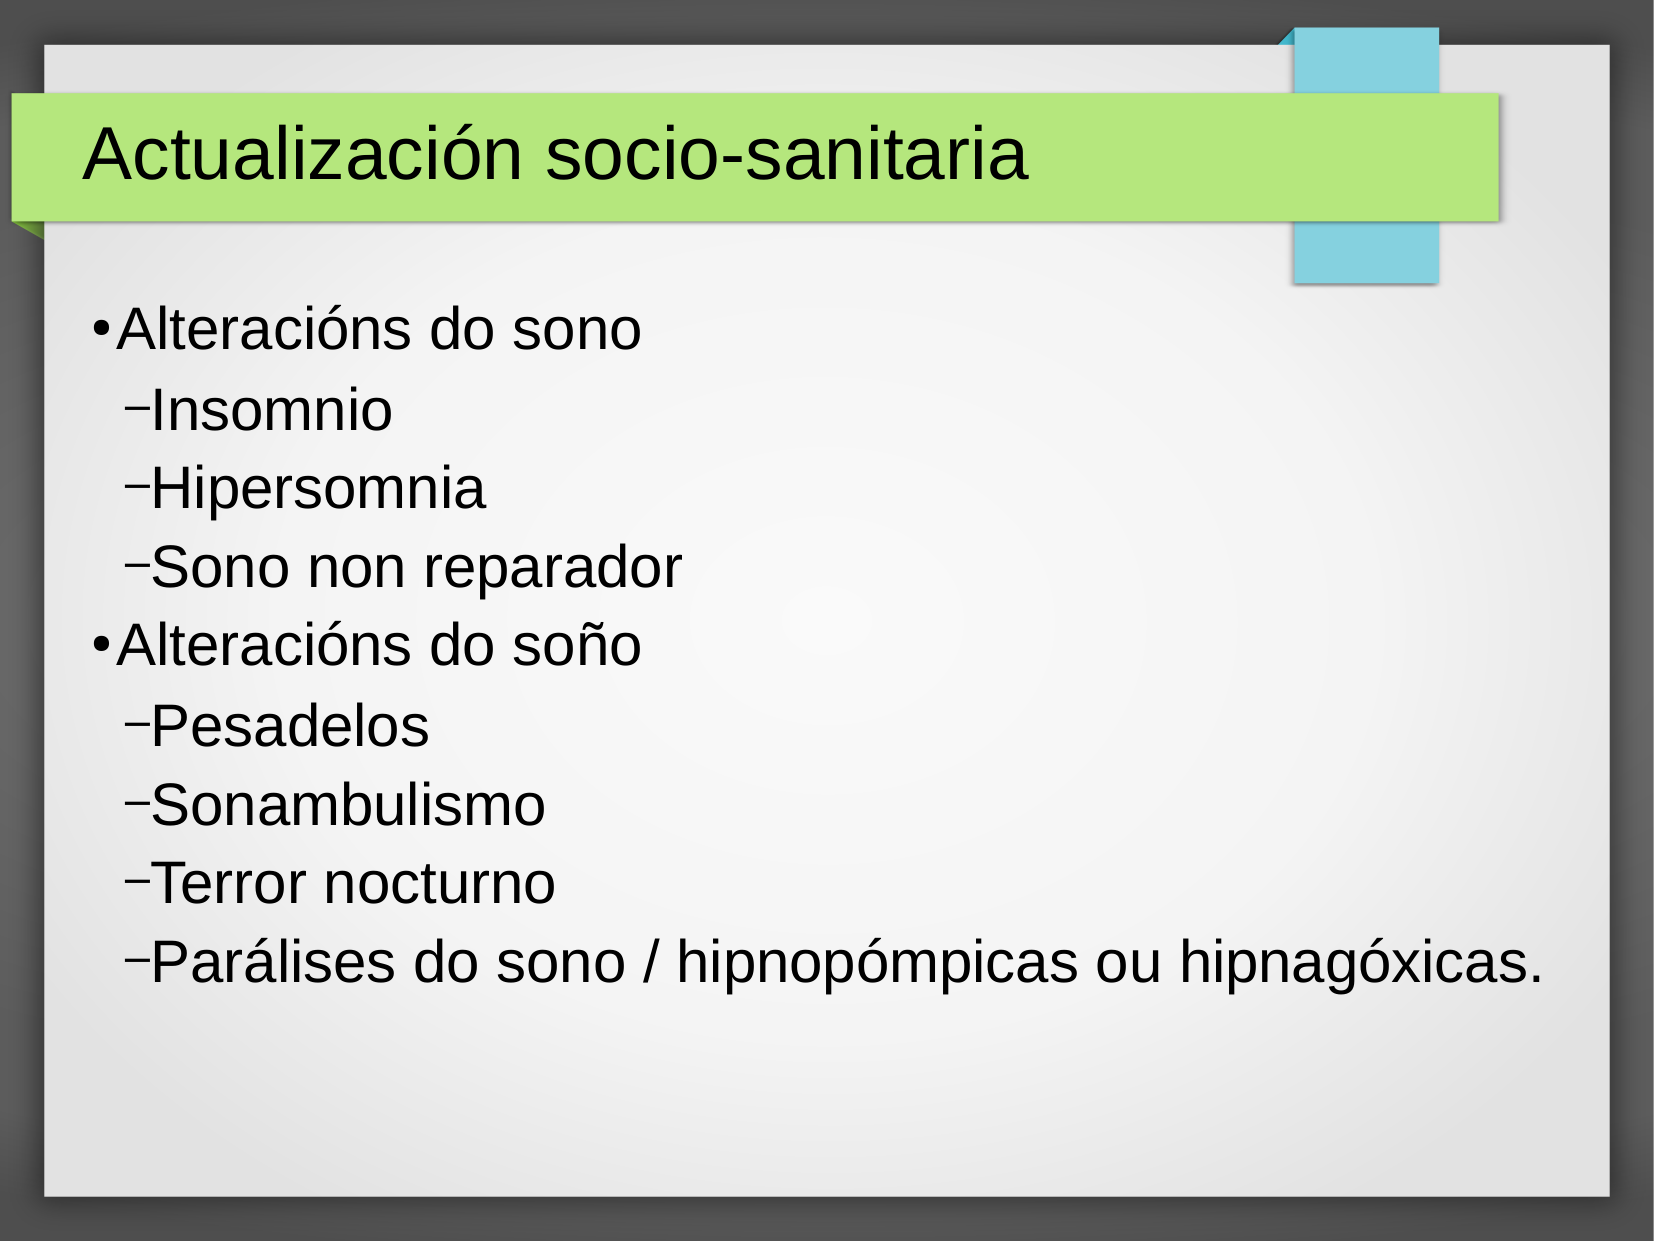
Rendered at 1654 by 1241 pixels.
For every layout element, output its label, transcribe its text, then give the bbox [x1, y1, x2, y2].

title Actualización socio-sanitaria [82, 94, 1264, 213]
list Alteracións do sono Insomnio Hipersomnia Sono non reparador Alteracións do soño Pesadelos Sonambulismo Terror nocturno Parálises do sono / hipnopómpicas ou hipnagóxicas. [82, 295, 1571, 1015]
picture [0, 0, 1654, 1241]
